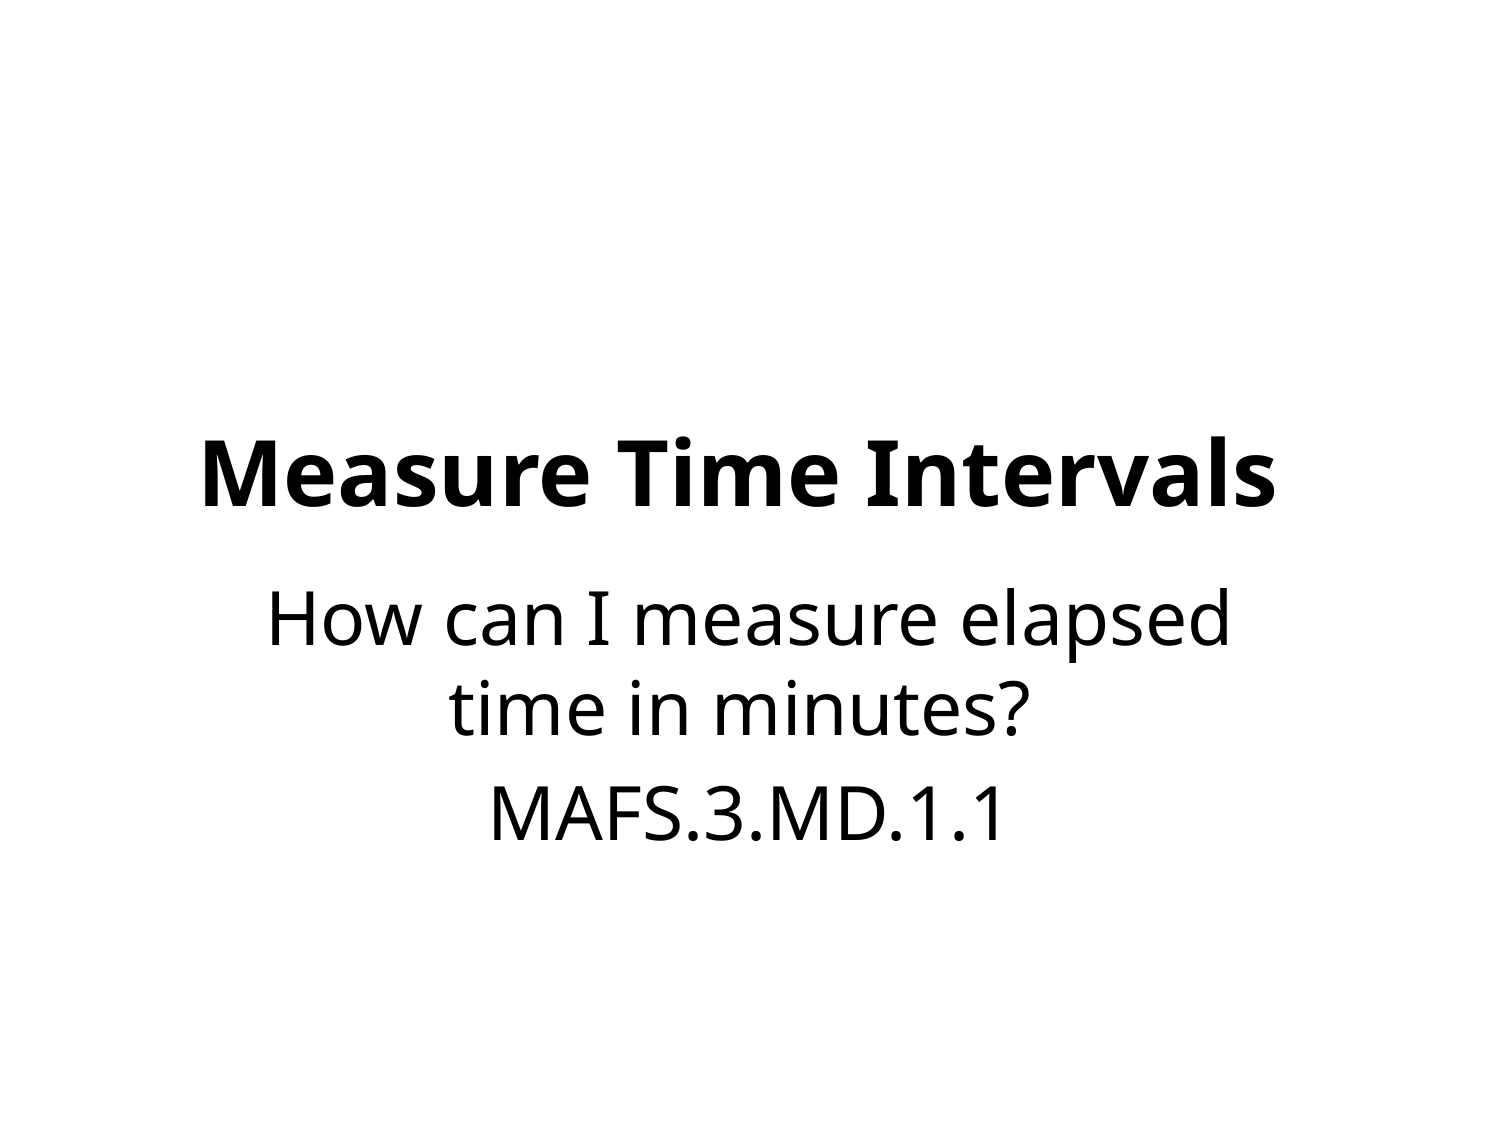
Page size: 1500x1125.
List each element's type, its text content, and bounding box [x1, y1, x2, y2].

title Measure Time Intervals [112, 349, 1388, 591]
subtitle How can I measure elapsed time in minutes? MAFS.3.MD.1.1 [225, 562, 1275, 850]
